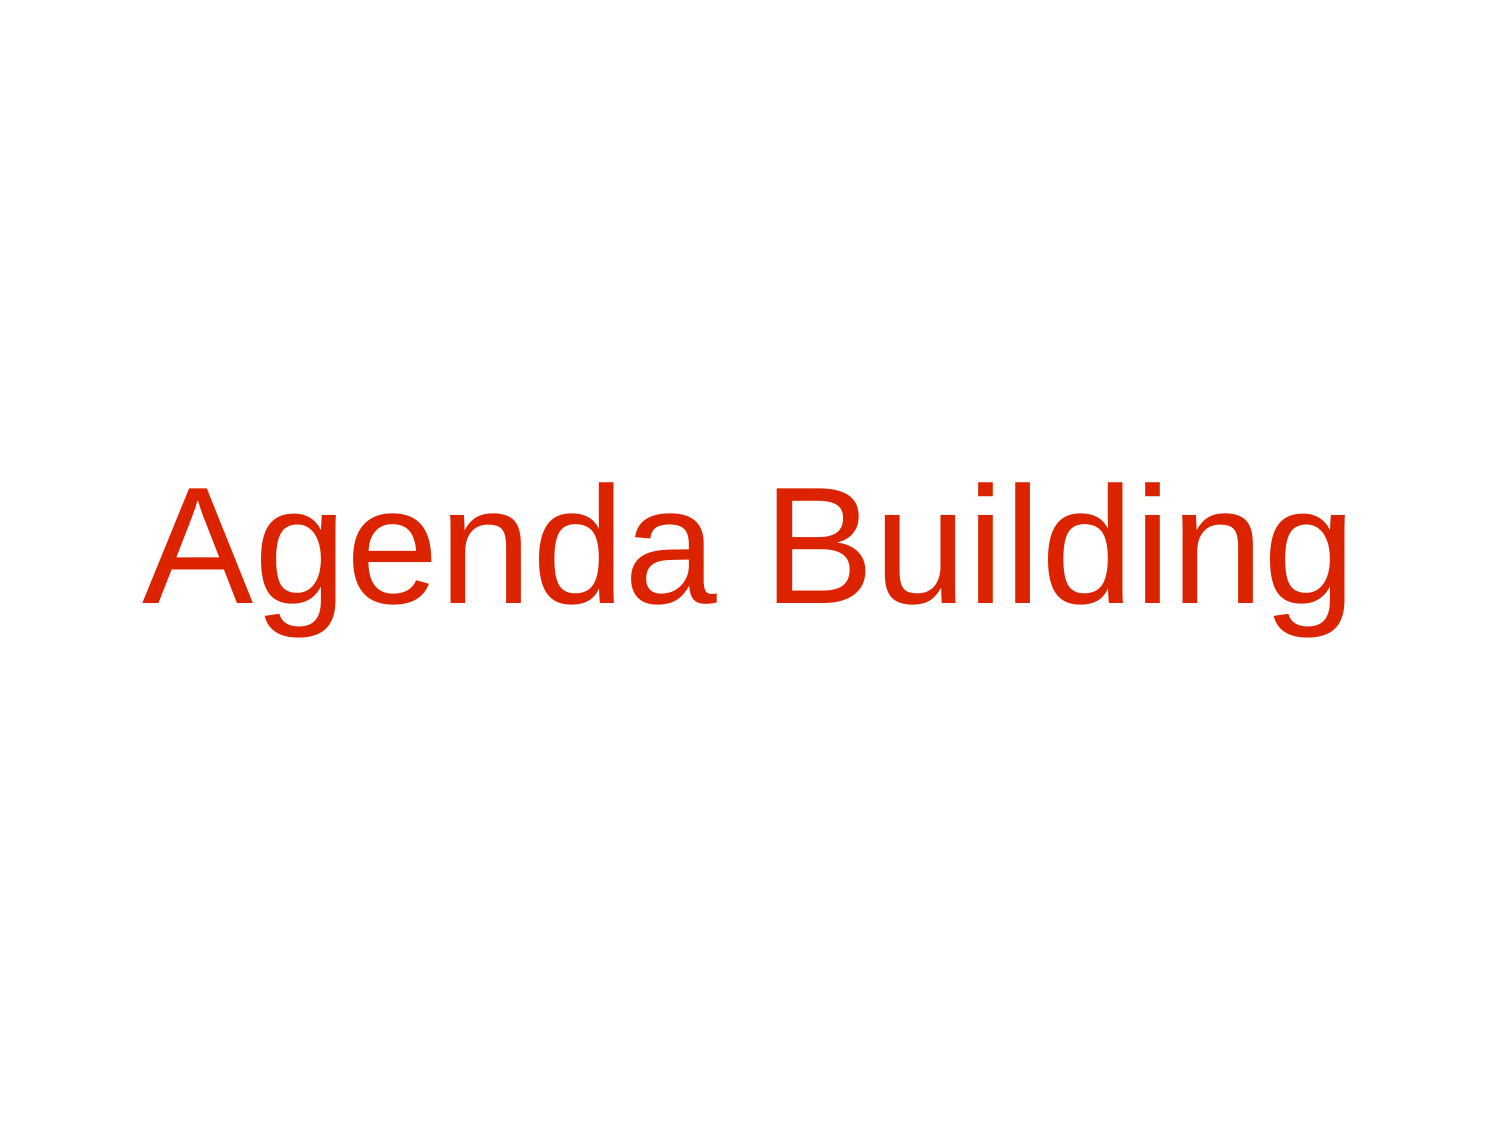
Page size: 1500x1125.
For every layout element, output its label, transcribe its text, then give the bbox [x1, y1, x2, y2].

subtitle Agenda Building [88, 203, 1412, 871]
